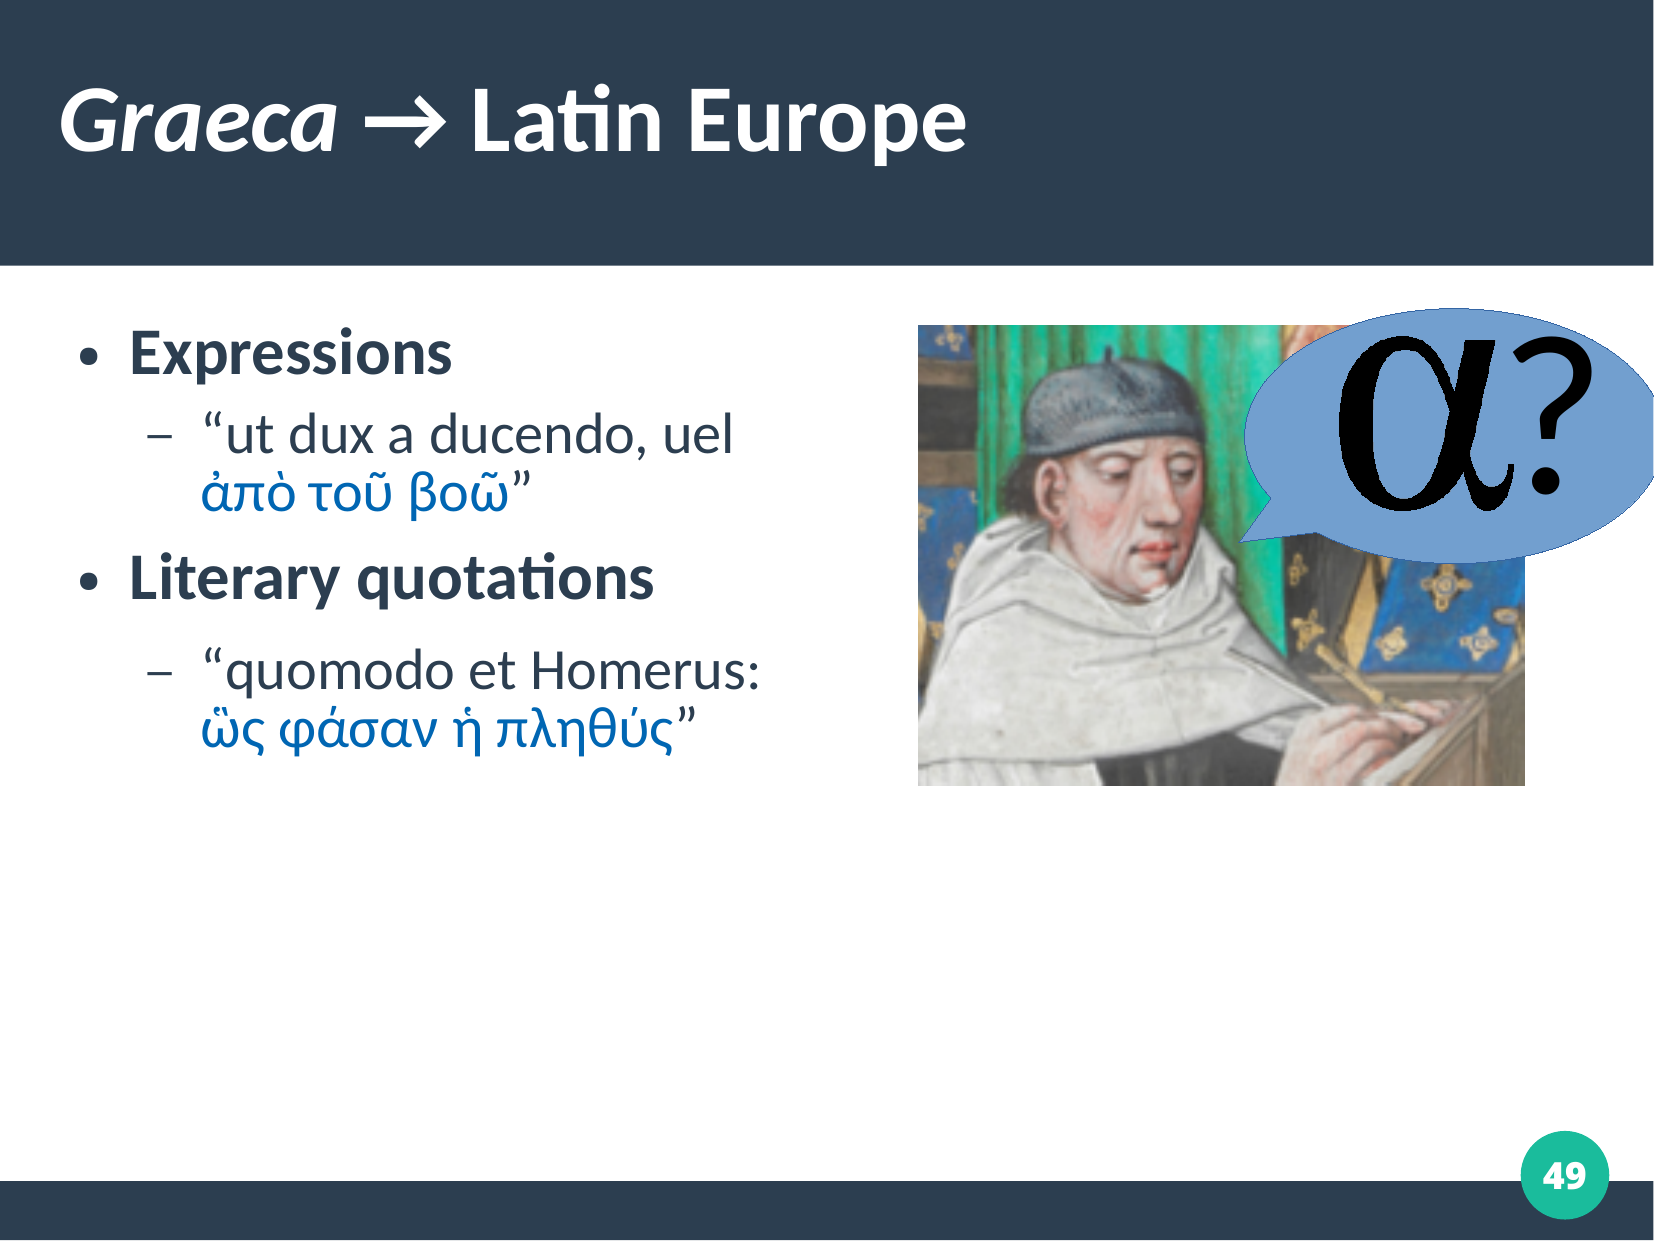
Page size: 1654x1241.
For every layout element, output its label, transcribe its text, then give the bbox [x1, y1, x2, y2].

title Graeca → Latin Europe [59, 49, 1595, 207]
text_box ? [1528, 316, 1654, 556]
picture [918, 247, 1528, 786]
text_box ? [1238, 337, 1322, 543]
list Expressions “ut dux a ducendo, uel ἀπὸ τοῦ βοῶ” Literary quotations “quomodo et Homerus: ὣς φάσαν ἡ πληθύς” [59, 324, 809, 1152]
